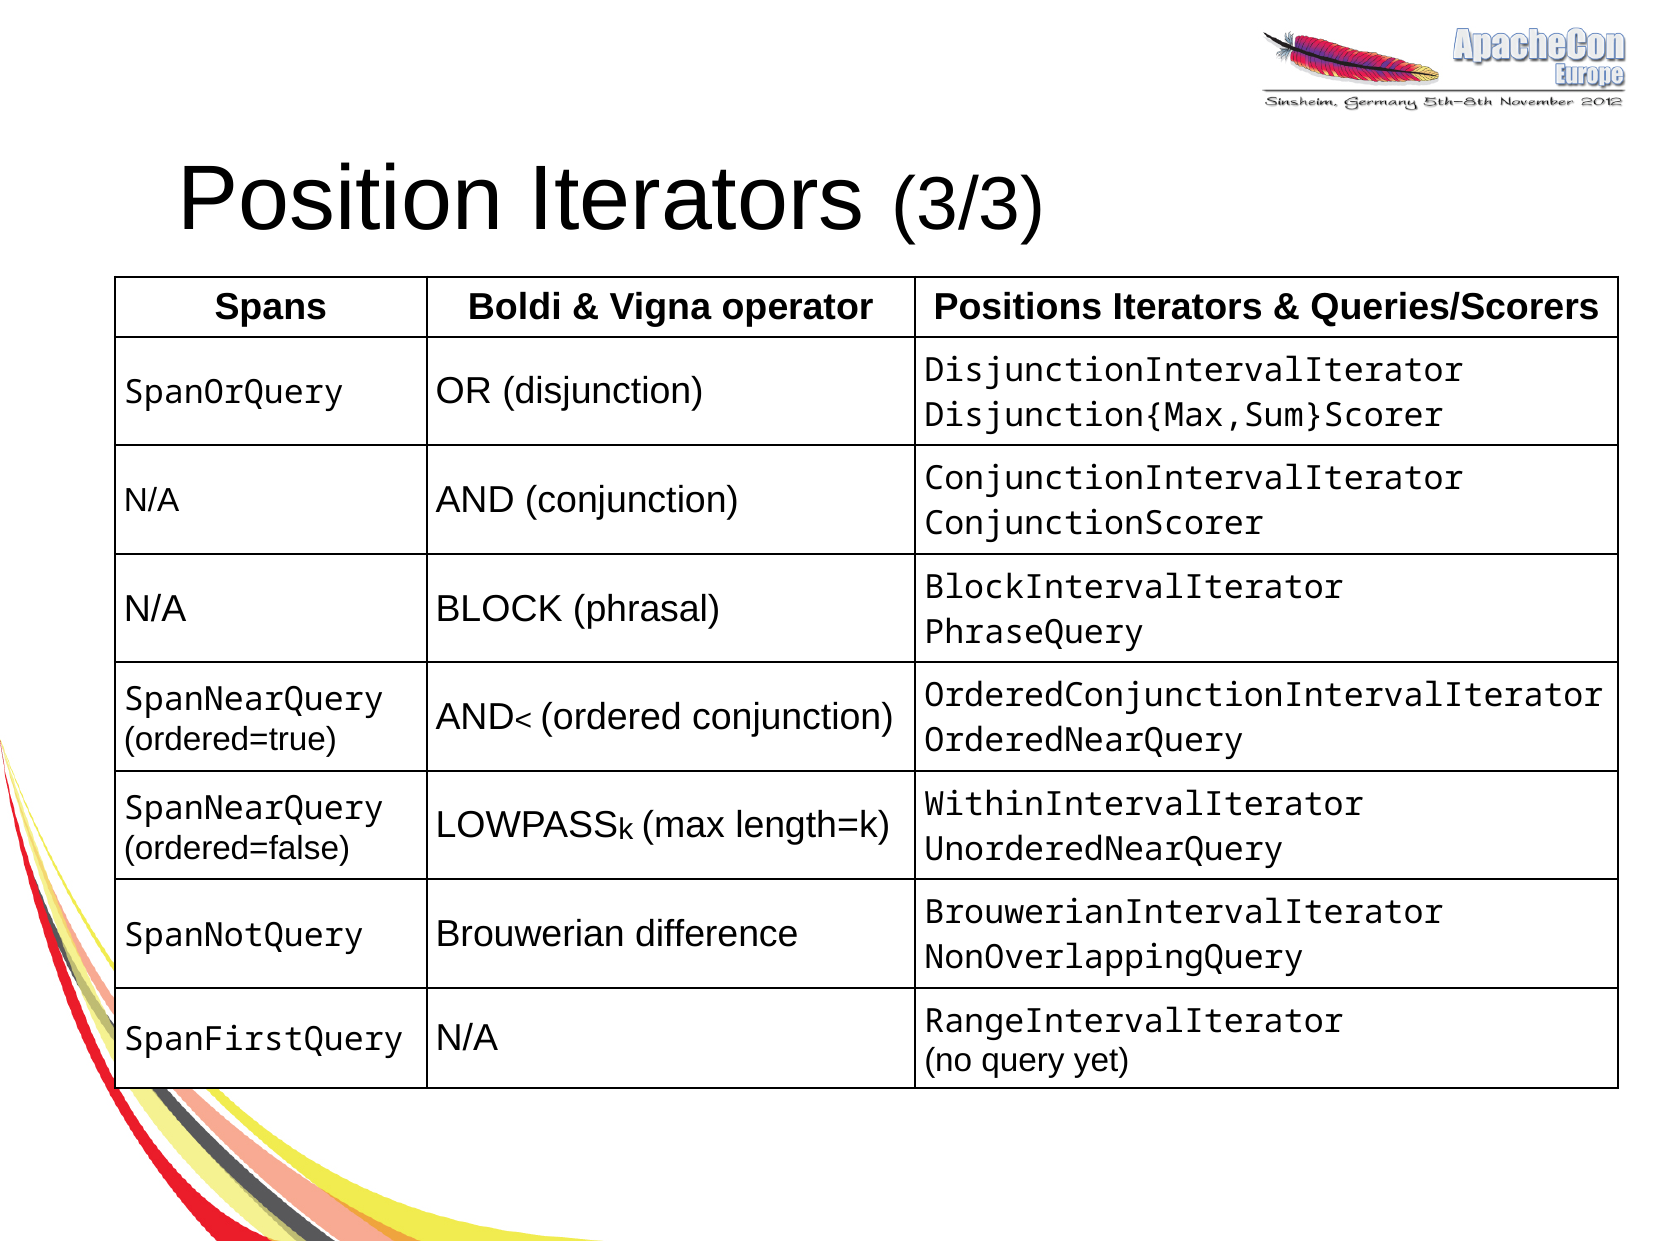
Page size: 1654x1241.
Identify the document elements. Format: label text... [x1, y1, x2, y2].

table_cell OrderedConjunctionIntervalIterator OrderedNearQuery [916, 663, 1617, 770]
table_cell SpanOrQuery [116, 338, 426, 444]
table_cell SpanNotQuery [116, 880, 426, 987]
picture [0, 0, 1654, 1241]
table_cell AND< (ordered conjunction) [428, 663, 914, 770]
table_cell RangeIntervalIterator (no query yet) [916, 989, 1617, 1087]
table_cell BLOCK (phrasal) [428, 555, 914, 661]
table_cell SpanNearQuery (ordered=false) [116, 772, 426, 878]
table_cell N/A [116, 555, 426, 661]
table_cell N/A [428, 989, 914, 1087]
table_header Spans [116, 278, 426, 336]
table_cell AND (conjunction) [428, 446, 914, 553]
title Position Iterators (3/3) [177, 141, 1536, 254]
table_cell DisjunctionIntervalIterator Disjunction{Max,Sum}Scorer [916, 338, 1617, 444]
table_cell SpanNearQuery (ordered=true) [116, 663, 426, 770]
table_cell BrouwerianIntervalIterator NonOverlappingQuery [916, 880, 1617, 987]
table_cell WithinIntervalIterator UnorderedNearQuery [916, 772, 1617, 878]
table_header Positions Iterators & Queries/Scorers [916, 278, 1617, 336]
table_cell ConjunctionIntervalIterator ConjunctionScorer [916, 446, 1617, 553]
table_cell Brouwerian difference [428, 880, 914, 987]
table_cell SpanFirstQuery [116, 989, 426, 1087]
table_cell N/A [116, 446, 426, 553]
table_header Boldi & Vigna operator [428, 278, 914, 336]
table_cell OR (disjunction) [428, 338, 914, 444]
table_cell BlockIntervalIterator PhraseQuery [916, 555, 1617, 661]
table_cell LOWPASSk (max length=k) [428, 772, 914, 878]
